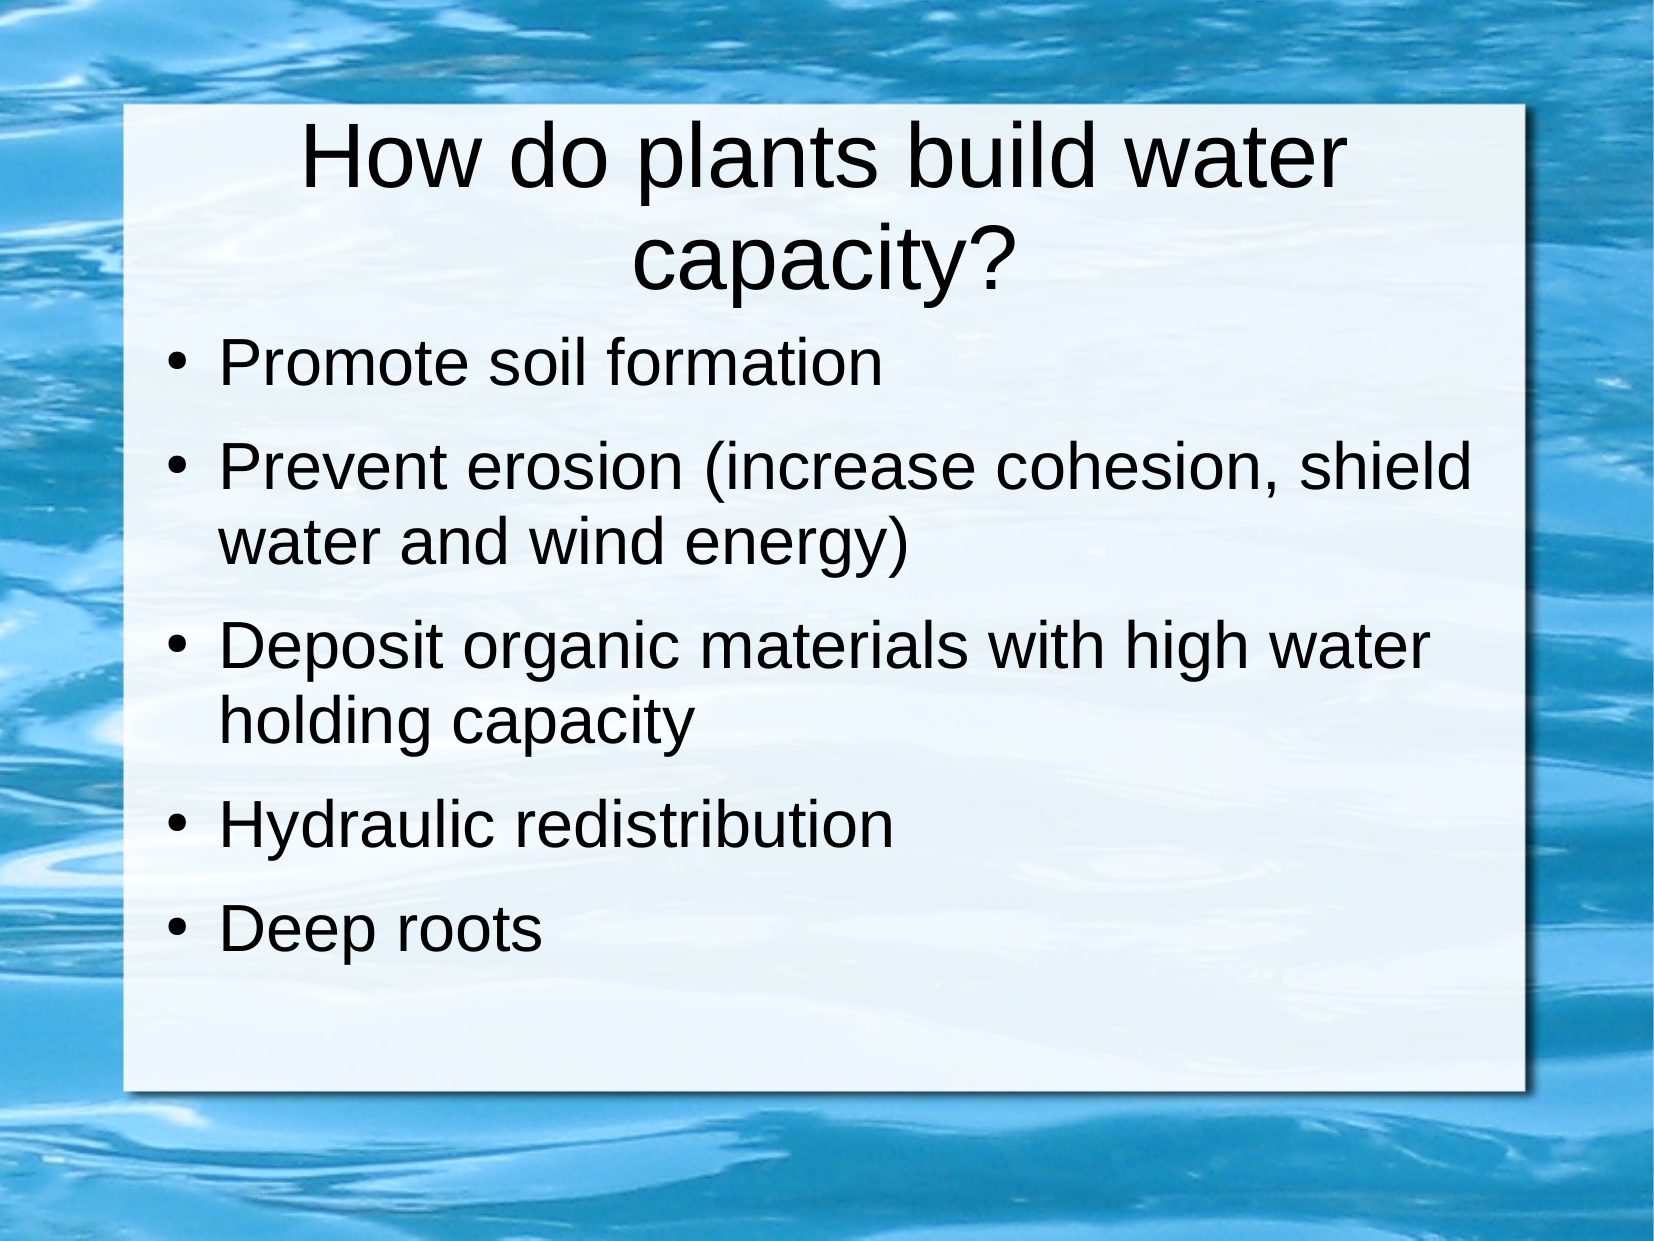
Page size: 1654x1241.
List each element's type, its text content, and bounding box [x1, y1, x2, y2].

picture [0, 0, 1654, 1241]
title How do plants build water capacity? [112, 104, 1538, 310]
list Promote soil formation Prevent erosion (increase cohesion, shield water and wind energy) Deposit organic materials with high water holding capacity Hydraulic redistribution Deep roots [147, 324, 1506, 1129]
